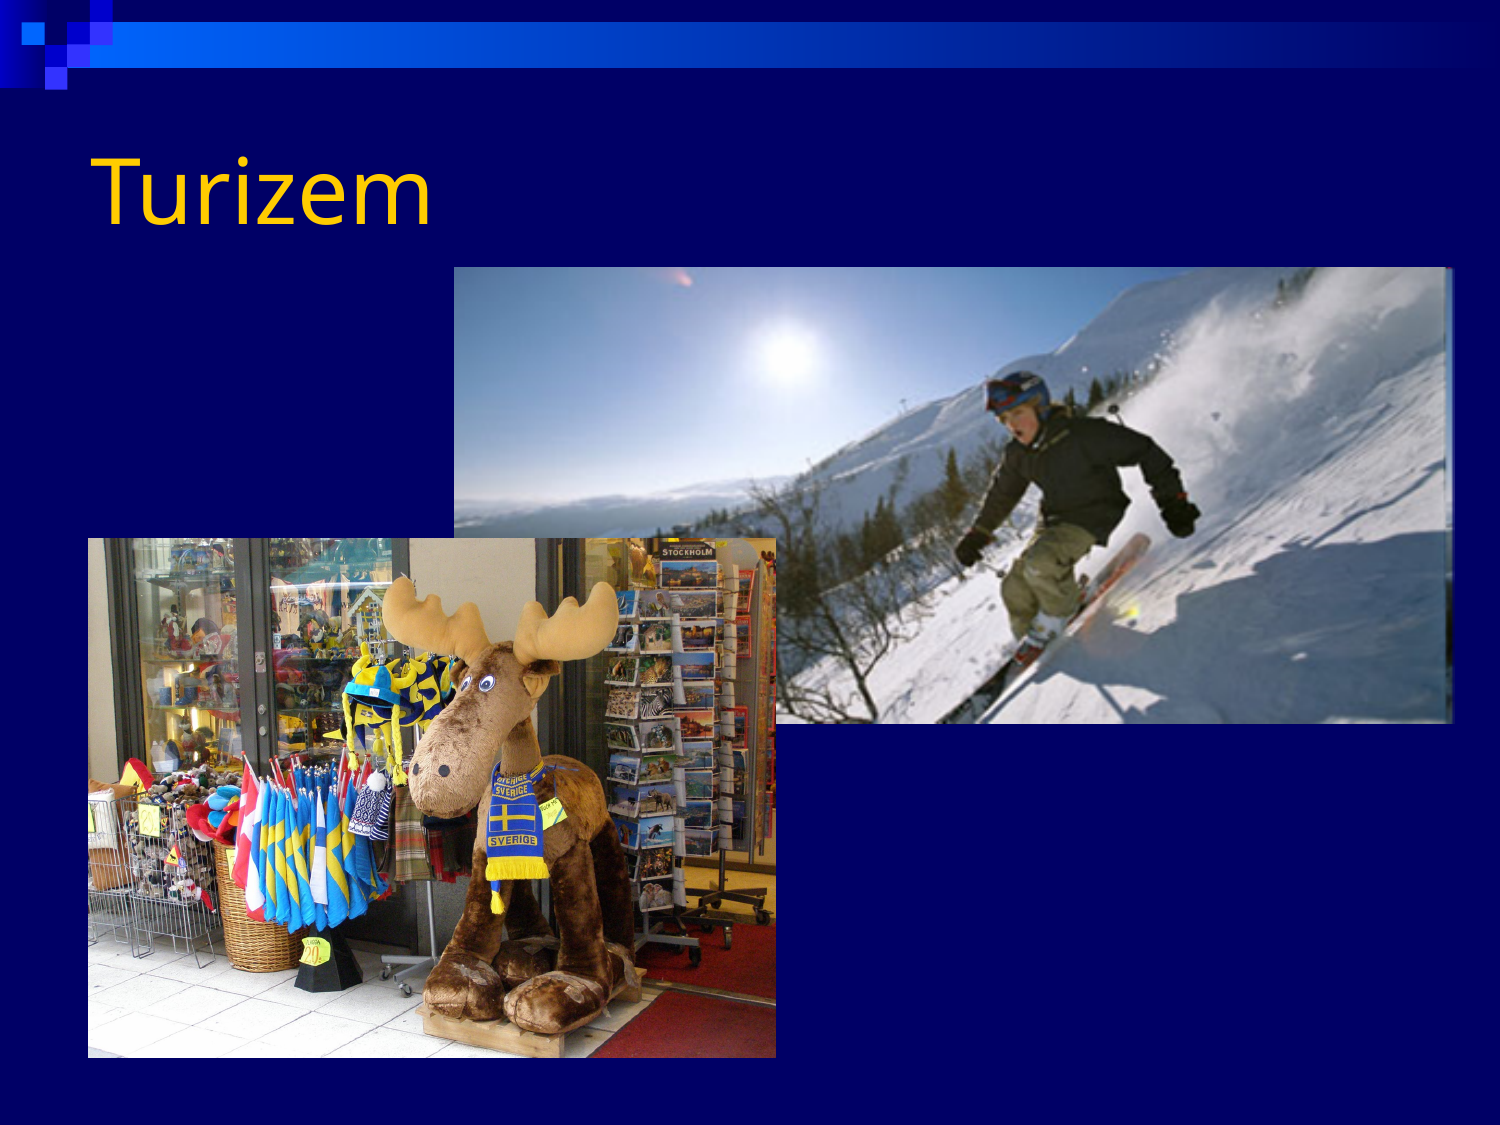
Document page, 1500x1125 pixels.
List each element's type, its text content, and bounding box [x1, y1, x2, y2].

title Turizem [75, 75, 1425, 300]
picture [88, 267, 1455, 1058]
